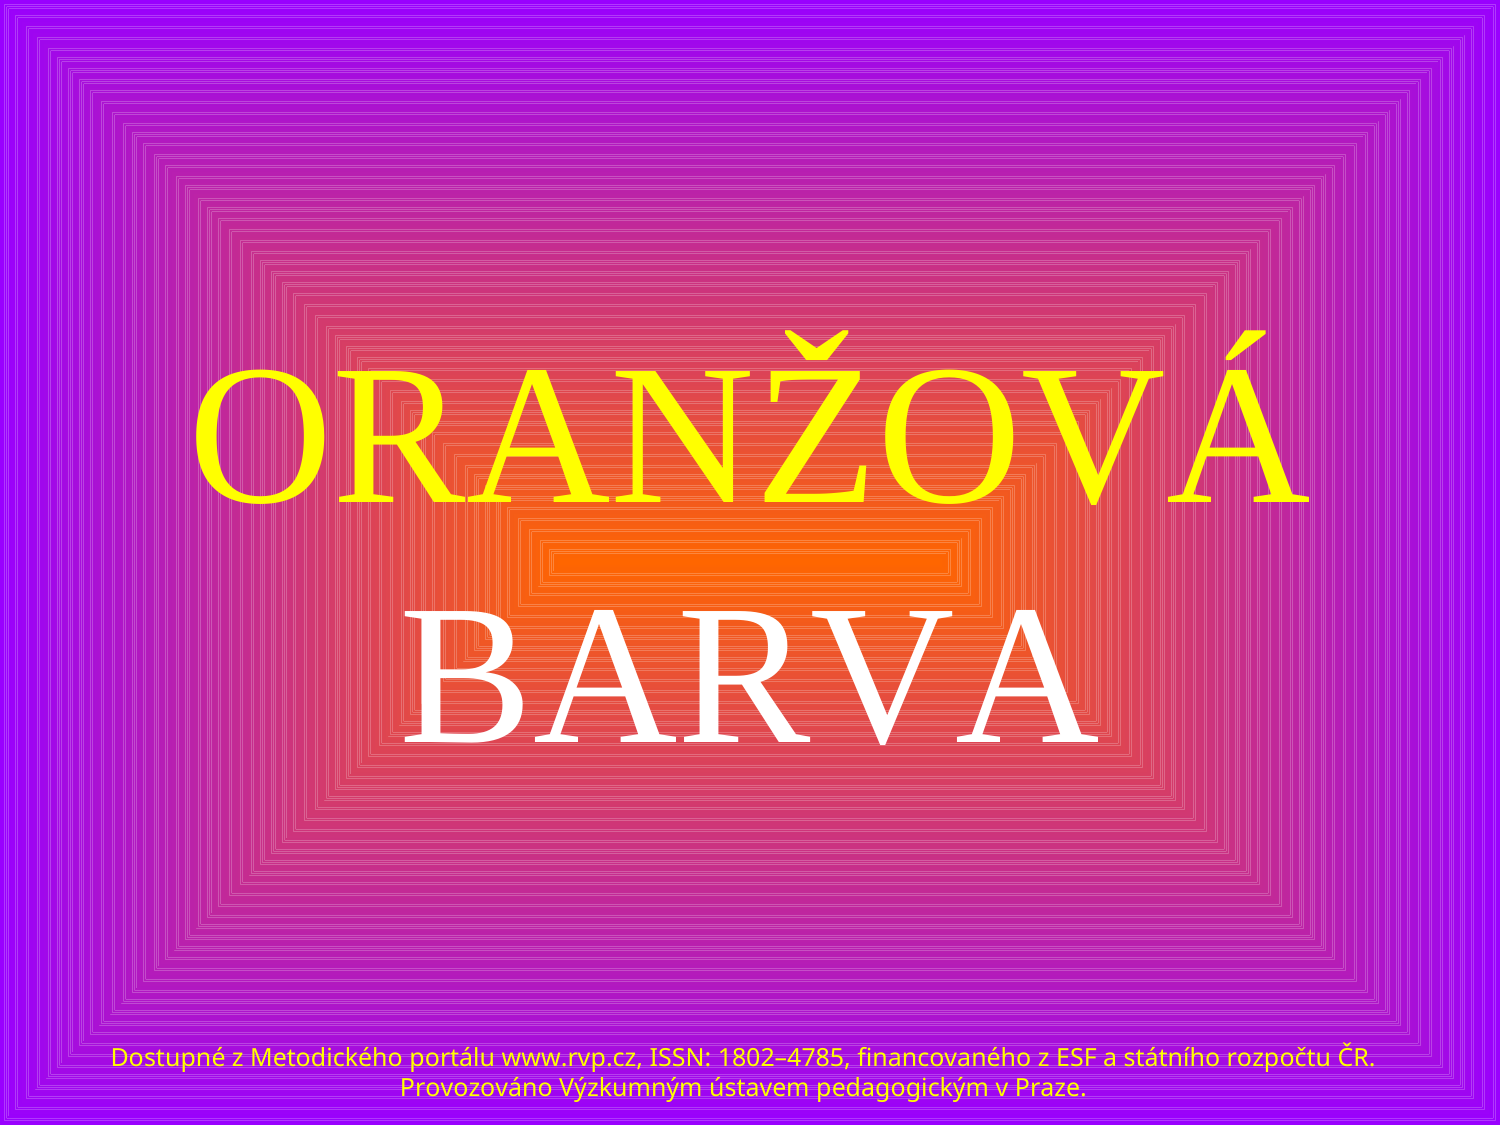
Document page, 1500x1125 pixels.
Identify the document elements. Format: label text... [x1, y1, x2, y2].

text_box Dostupné z Metodického portálu www.rvp.cz, ISSN: 1802–4785, financovaného z ESF a státního rozpočtu ČR. Provozováno Výzkumným ústavem pedagogickým v Praze. [35, 1041, 1454, 1102]
text_box ORANŽOVÁ BARVA [0, 294, 1500, 791]
